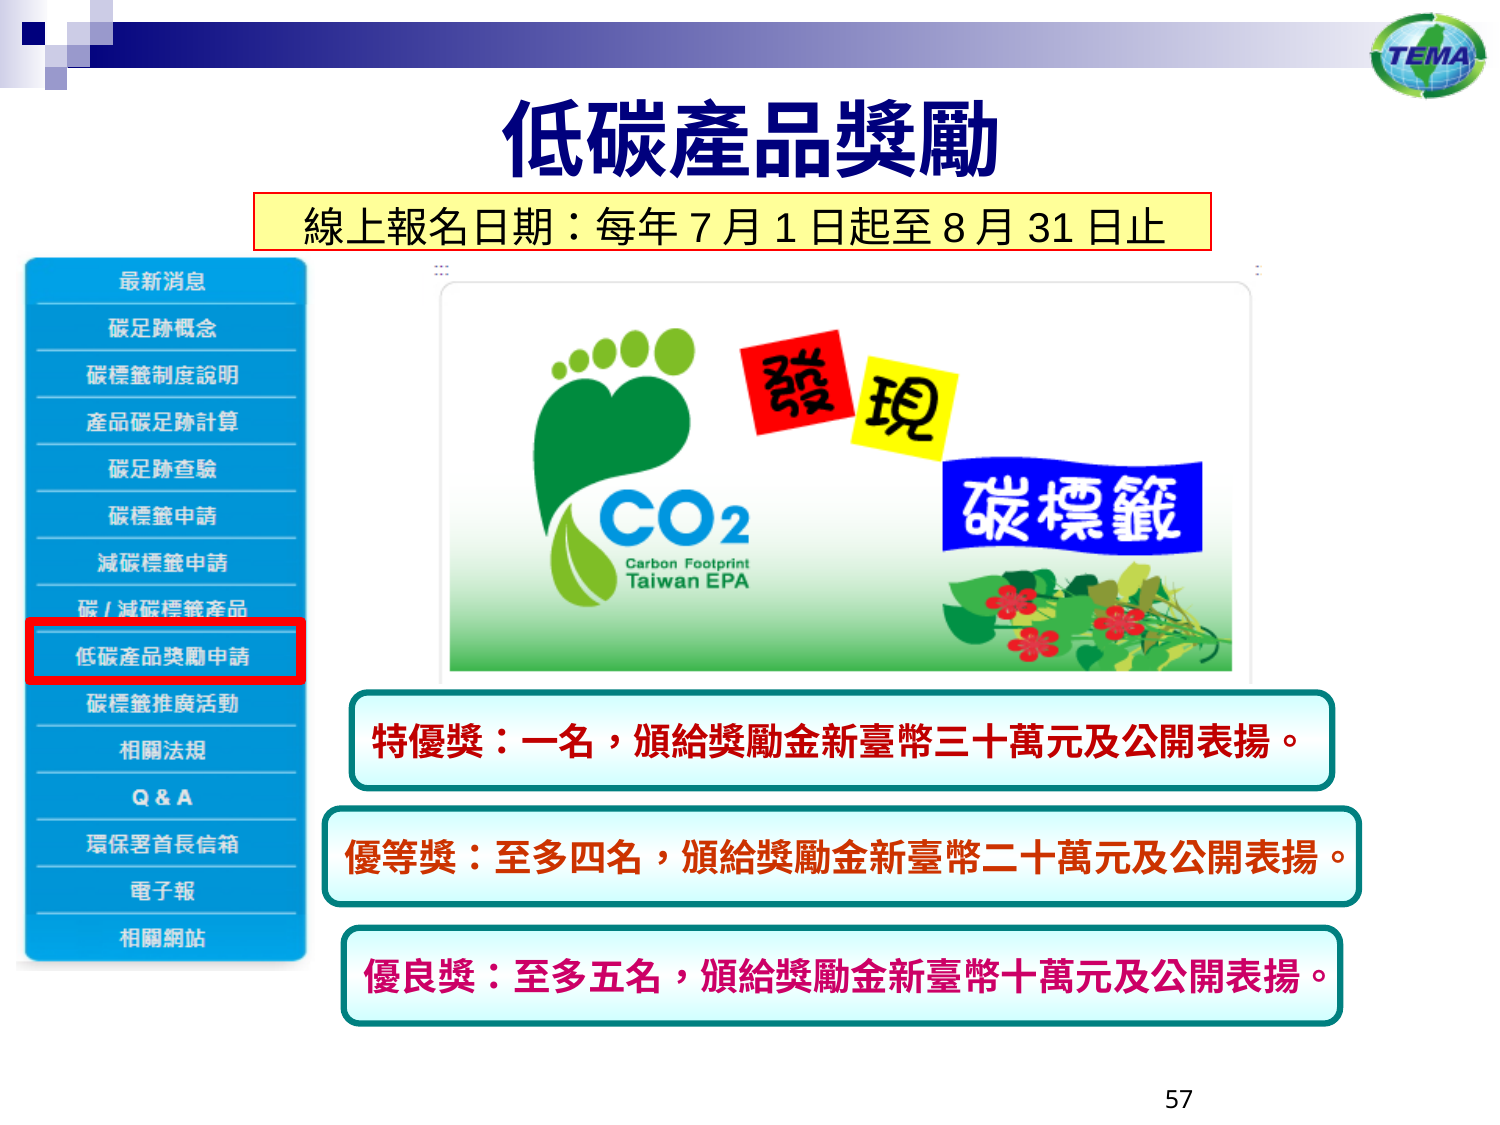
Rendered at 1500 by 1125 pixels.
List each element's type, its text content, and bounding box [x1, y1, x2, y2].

text_box 特優獎：一名，頒給獎勵金新臺幣三十萬元及公開表揚。 [351, 692, 1333, 789]
text_box 優良獎：至多五名，頒給獎勵金新臺幣十萬元及公開表揚。 [343, 927, 1341, 1024]
text_box 56 [1149, 1050, 1500, 1125]
picture [422, 255, 1262, 684]
picture [16, 250, 315, 971]
text_box 優等獎：至多四名，頒給獎勵金新臺幣二十萬元及公開表揚。 [324, 808, 1360, 905]
text_box 低碳產品獎勵 [76, 79, 1427, 209]
text_box 線上報名日期：每年7月1日起至8月31日止 [254, 193, 1211, 250]
